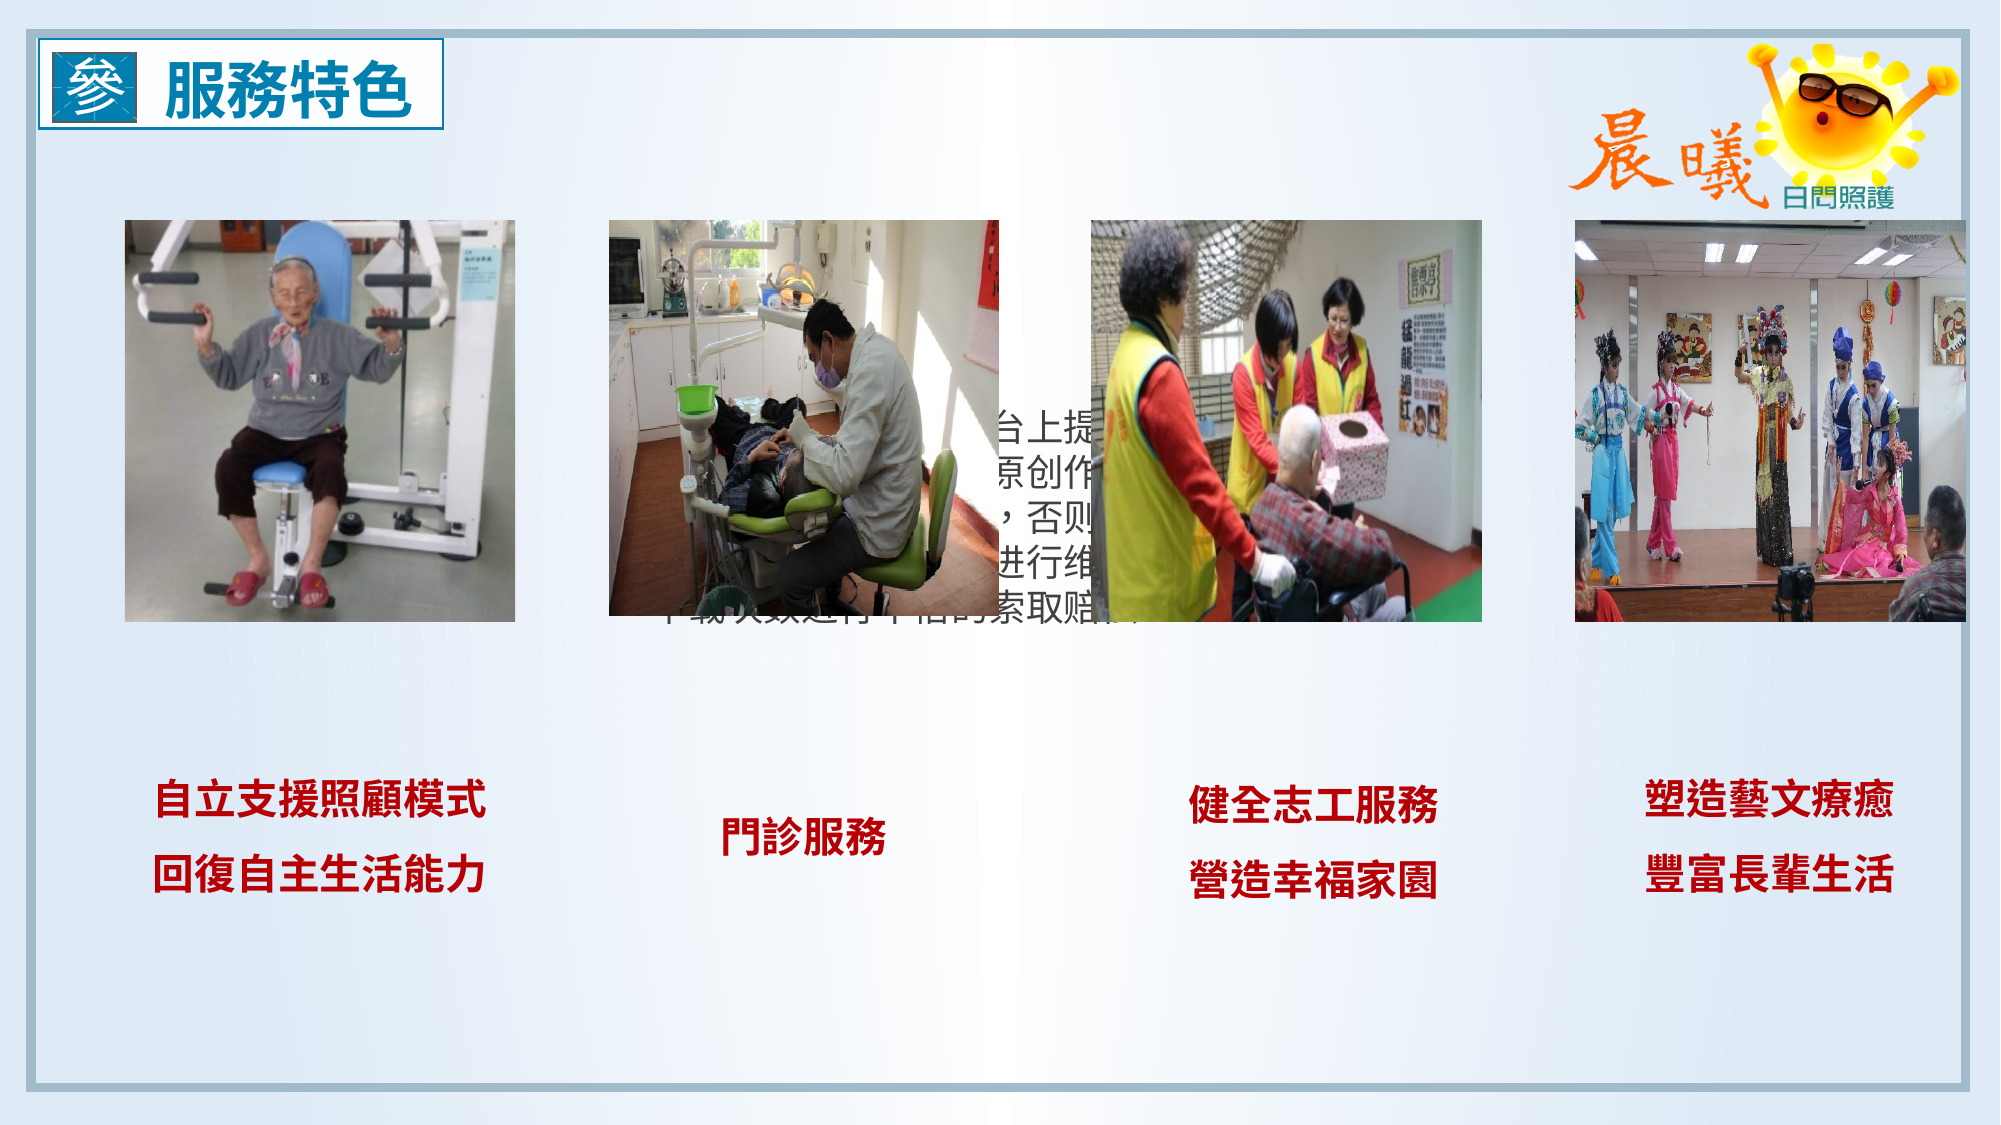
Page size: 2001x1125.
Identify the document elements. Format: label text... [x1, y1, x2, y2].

picture [1564, 29, 1966, 622]
picture [609, 220, 999, 616]
picture [1091, 220, 1482, 622]
text_box 門診服務 [616, 778, 991, 869]
text_box [38, 39, 444, 129]
text_box 參 [49, 40, 142, 131]
text_box 塑造藝文療癒 豐富長輩生活 [1628, 740, 1913, 906]
text_box 自立支援照顧模式 回復自主生活能力 [132, 740, 508, 906]
text_box 服務特色 [149, 43, 444, 134]
picture [124, 220, 516, 622]
text_box 健全志工服務營造幸福家園 [1173, 746, 1455, 912]
